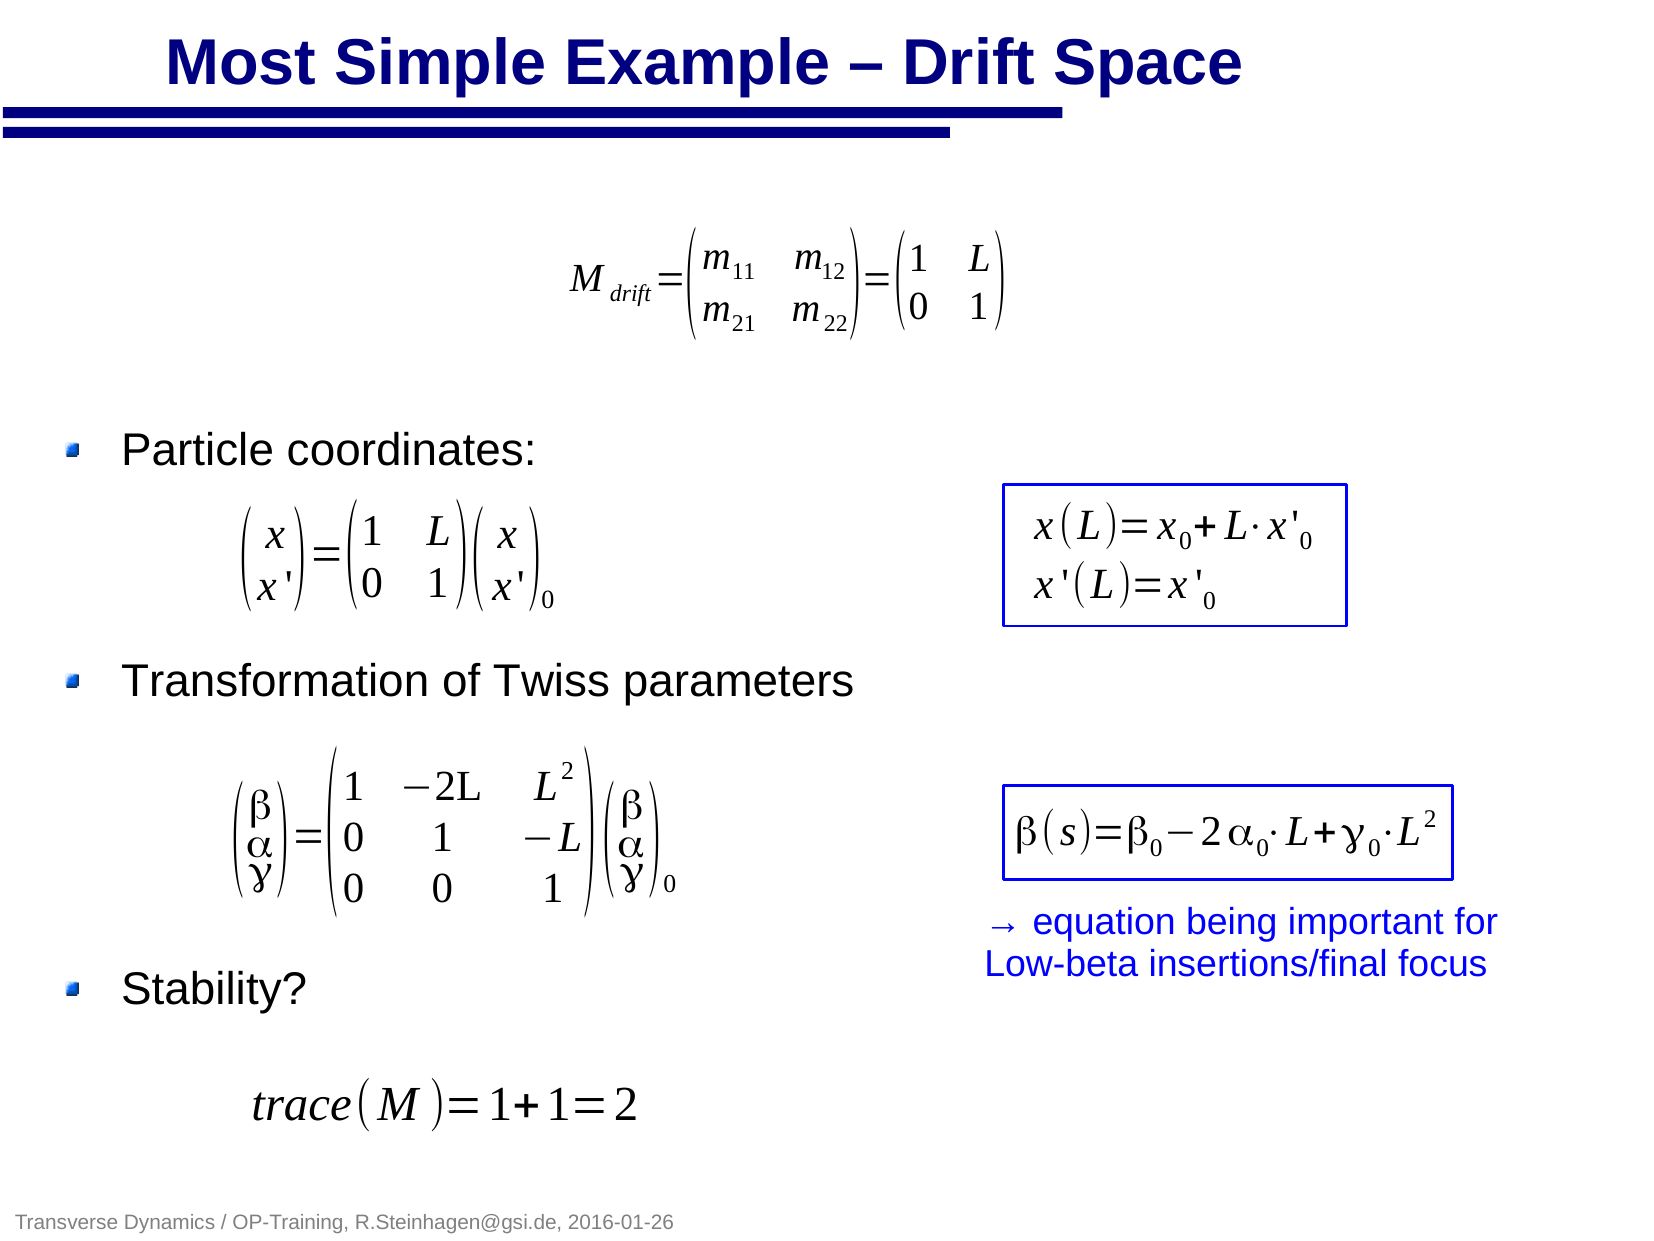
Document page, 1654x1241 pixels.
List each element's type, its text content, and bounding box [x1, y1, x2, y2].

chart [557, 224, 1016, 343]
chart [219, 744, 686, 922]
chart [227, 496, 567, 615]
chart [1005, 803, 1446, 863]
chart [1021, 496, 1323, 615]
chart [239, 1074, 650, 1134]
title Most Simple Example – Drift Space [165, 0, 1323, 124]
text_box → equation being important for Low-beta insertions/final focus [969, 893, 1524, 993]
list Particle coordinates: Transformation of Twiss parameters Stability? [65, 192, 1628, 1205]
